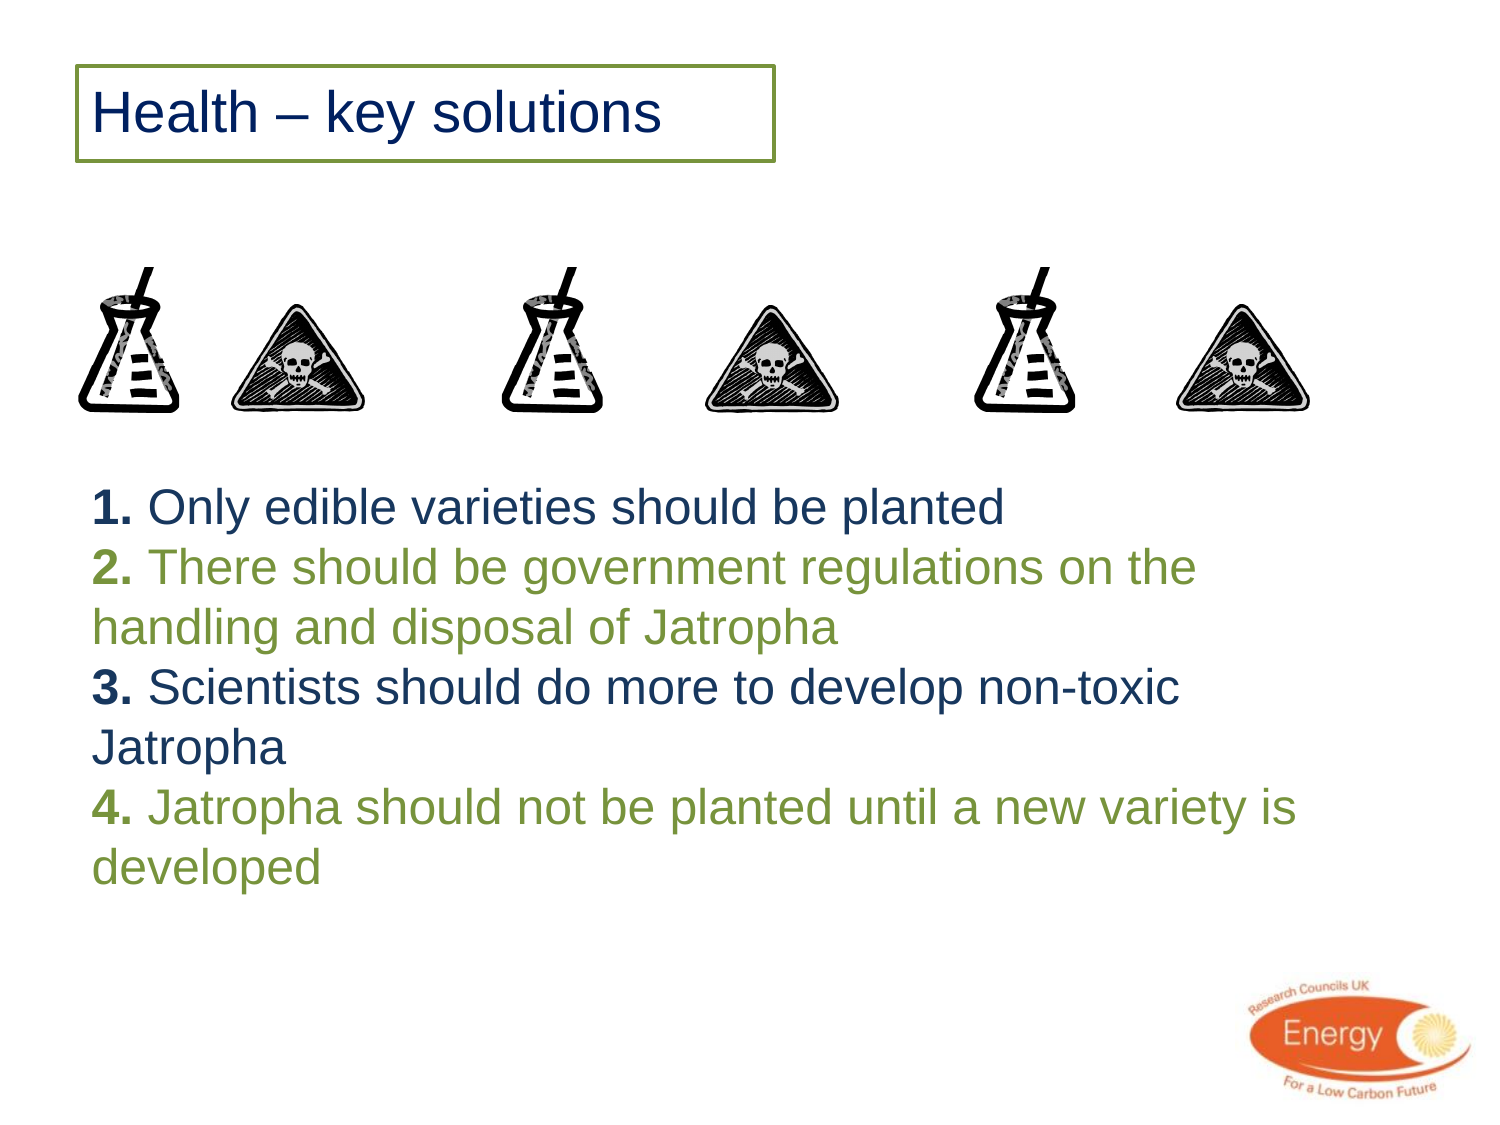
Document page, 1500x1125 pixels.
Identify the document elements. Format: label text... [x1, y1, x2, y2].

picture [1175, 304, 1310, 412]
text_box 1. Only edible varieties should be planted 2. There should be government regulations on the handling and disposal of Jatropha 3. Scientists should do more to develop non-toxic Jatropha 4. Jatropha should not be planted until a new variety is developed [77, 167, 1376, 902]
text_box Health – key solutions [76, 66, 774, 162]
picture [704, 305, 839, 413]
picture [230, 304, 365, 412]
picture [78, 267, 180, 413]
picture [501, 267, 603, 413]
picture [974, 267, 1076, 413]
